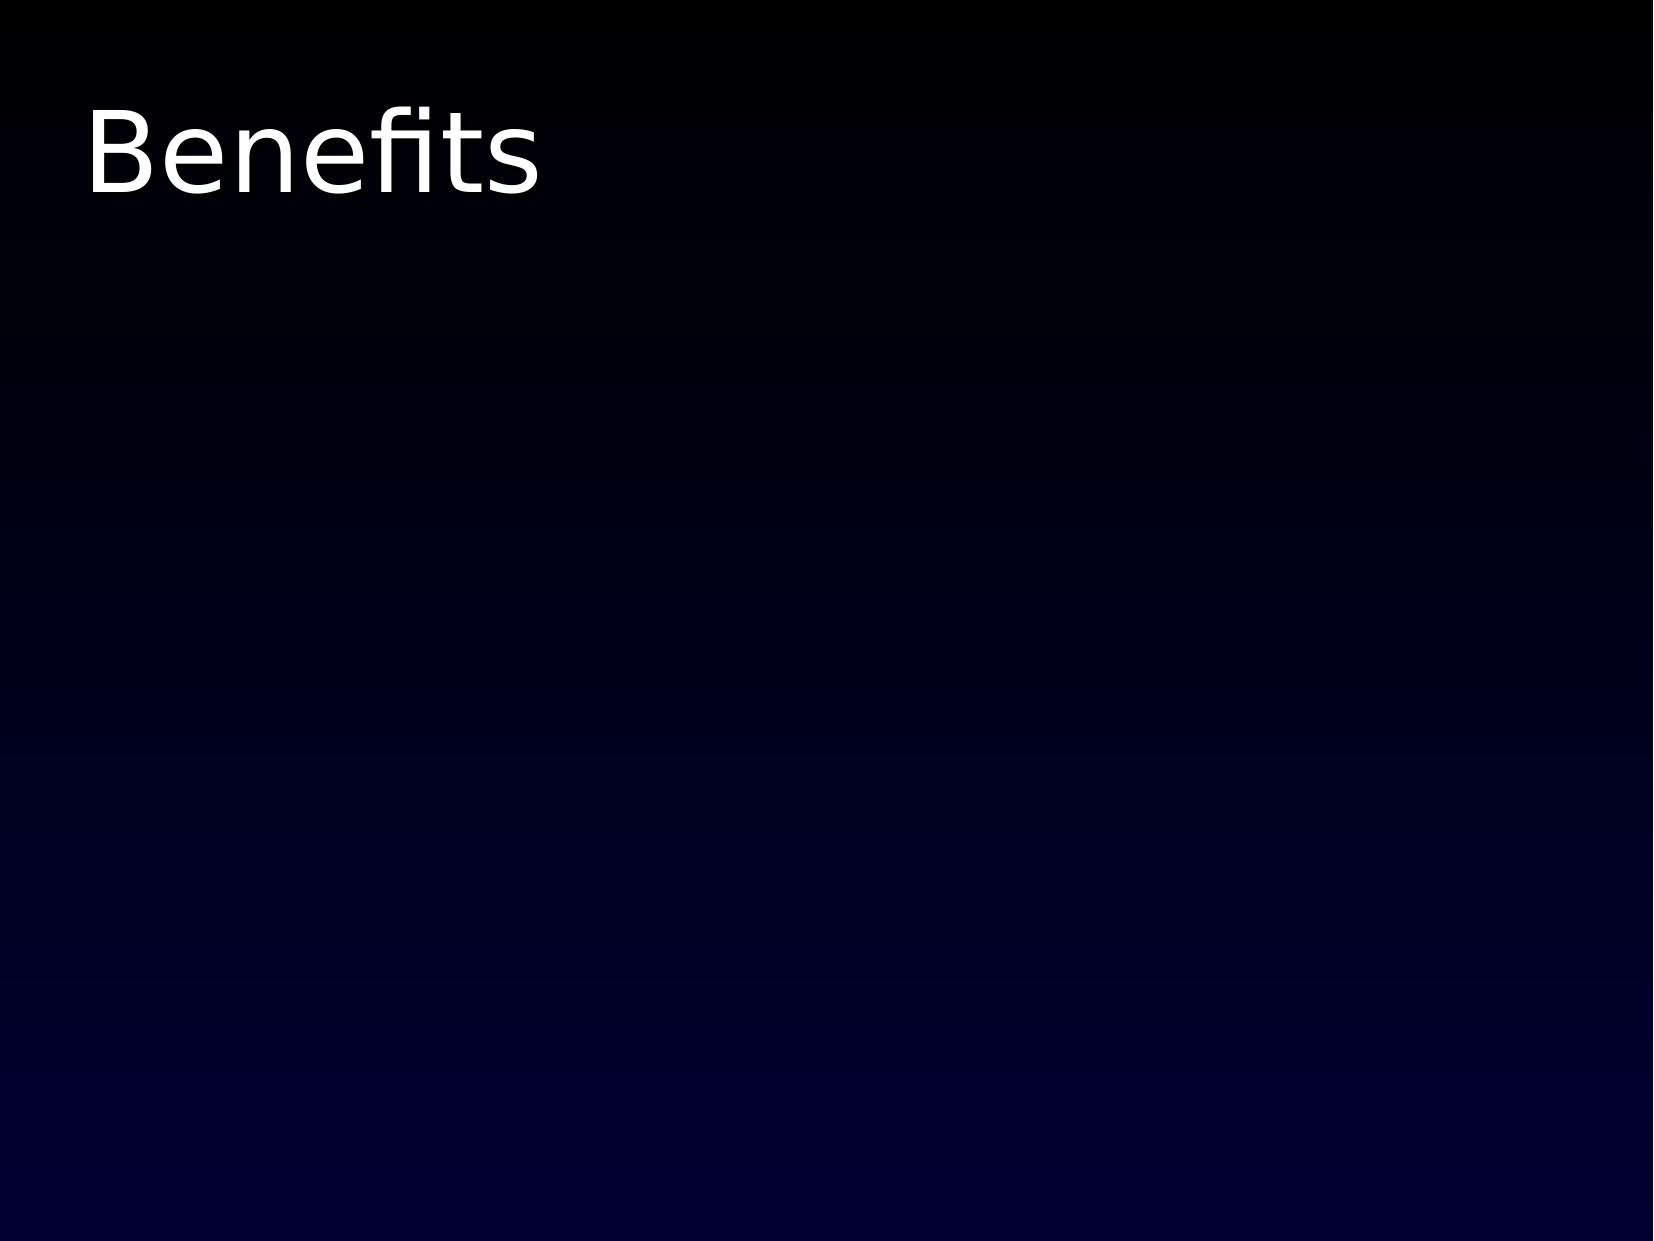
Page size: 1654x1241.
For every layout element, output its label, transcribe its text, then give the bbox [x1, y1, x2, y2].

title Benefits [82, 49, 1571, 257]
